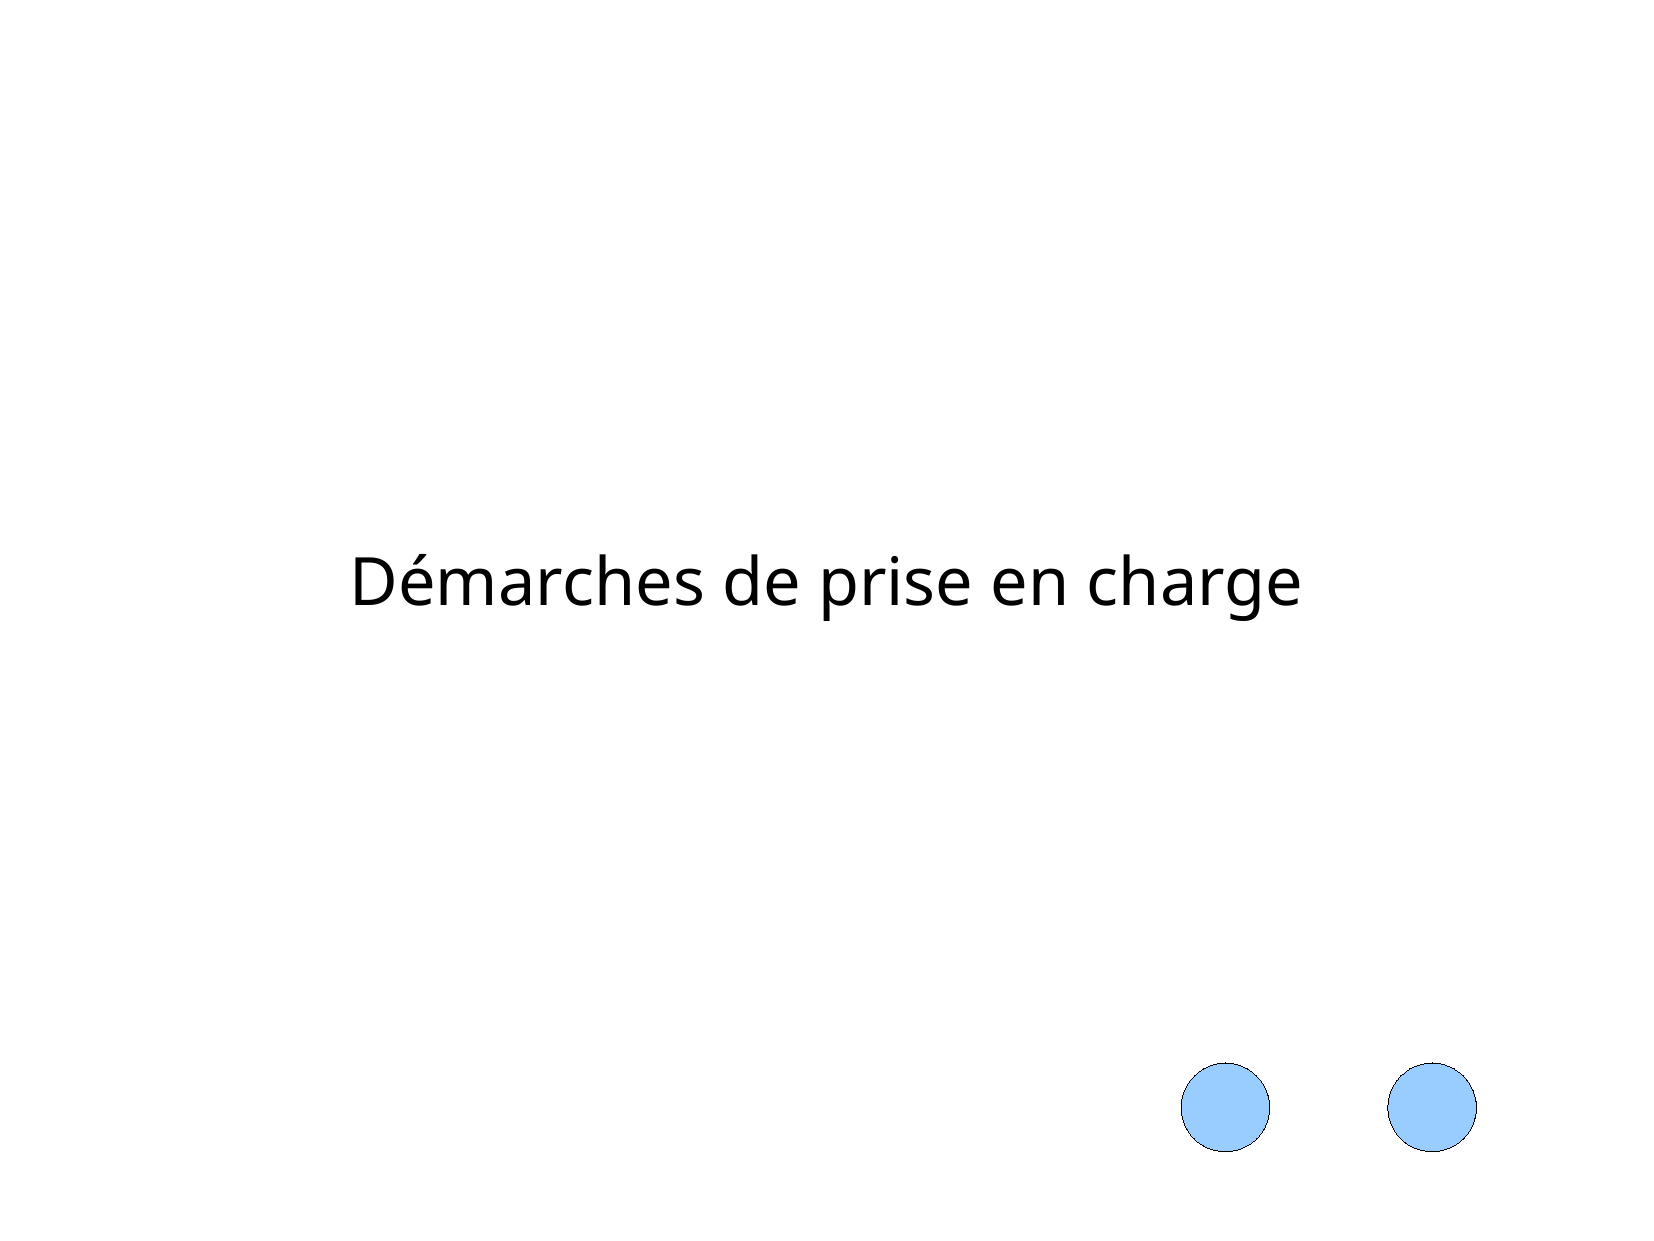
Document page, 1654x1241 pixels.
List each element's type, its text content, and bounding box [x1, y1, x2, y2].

text_box [1387, 1062, 1477, 1152]
subtitle Démarches de prise en charge [82, 49, 1571, 1109]
text_box [1181, 1062, 1270, 1152]
